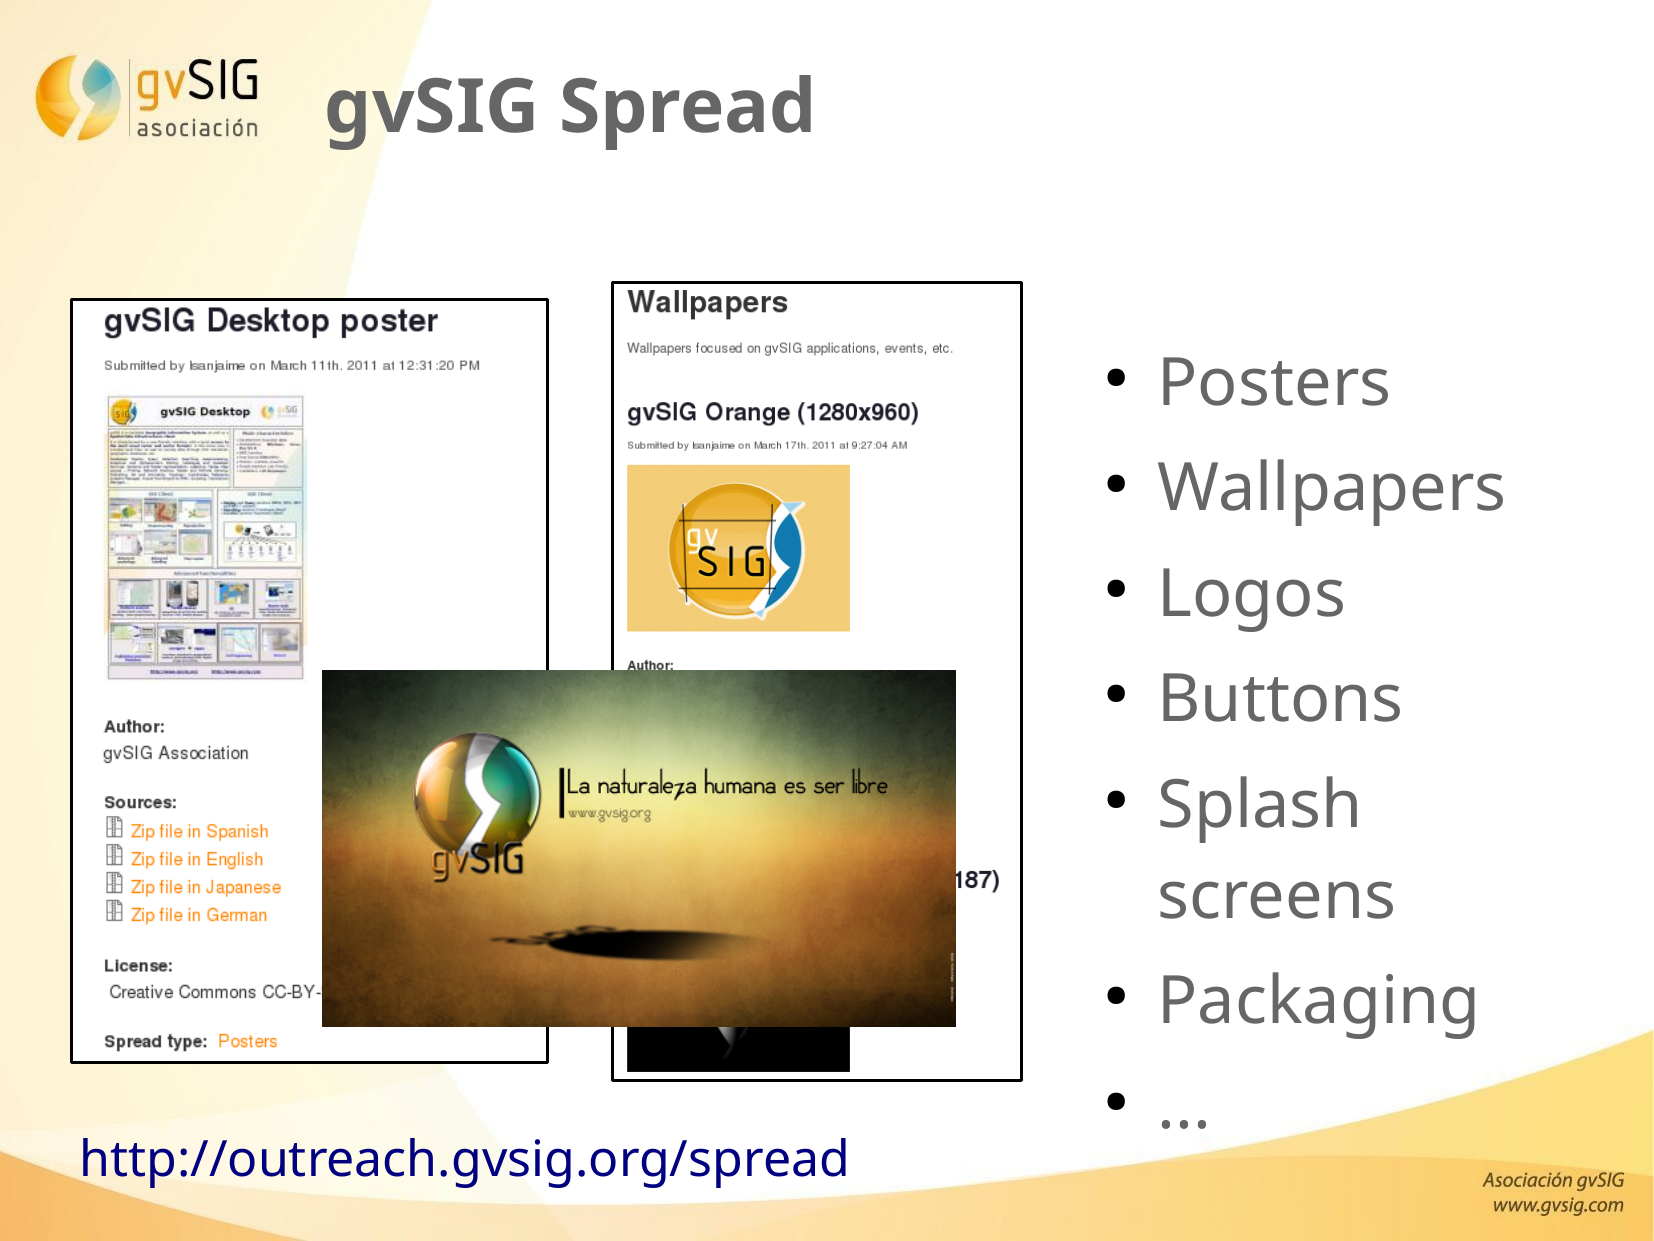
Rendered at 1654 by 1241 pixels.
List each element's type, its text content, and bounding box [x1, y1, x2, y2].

title gvSIG Spread [324, 29, 1625, 178]
list Posters Wallpapers Logos Buttons Splash screens Packaging ... [1086, 334, 1565, 1071]
picture [0, 0, 1654, 1241]
text_box http://outreach.gvsig.org/spread [64, 1115, 995, 1191]
